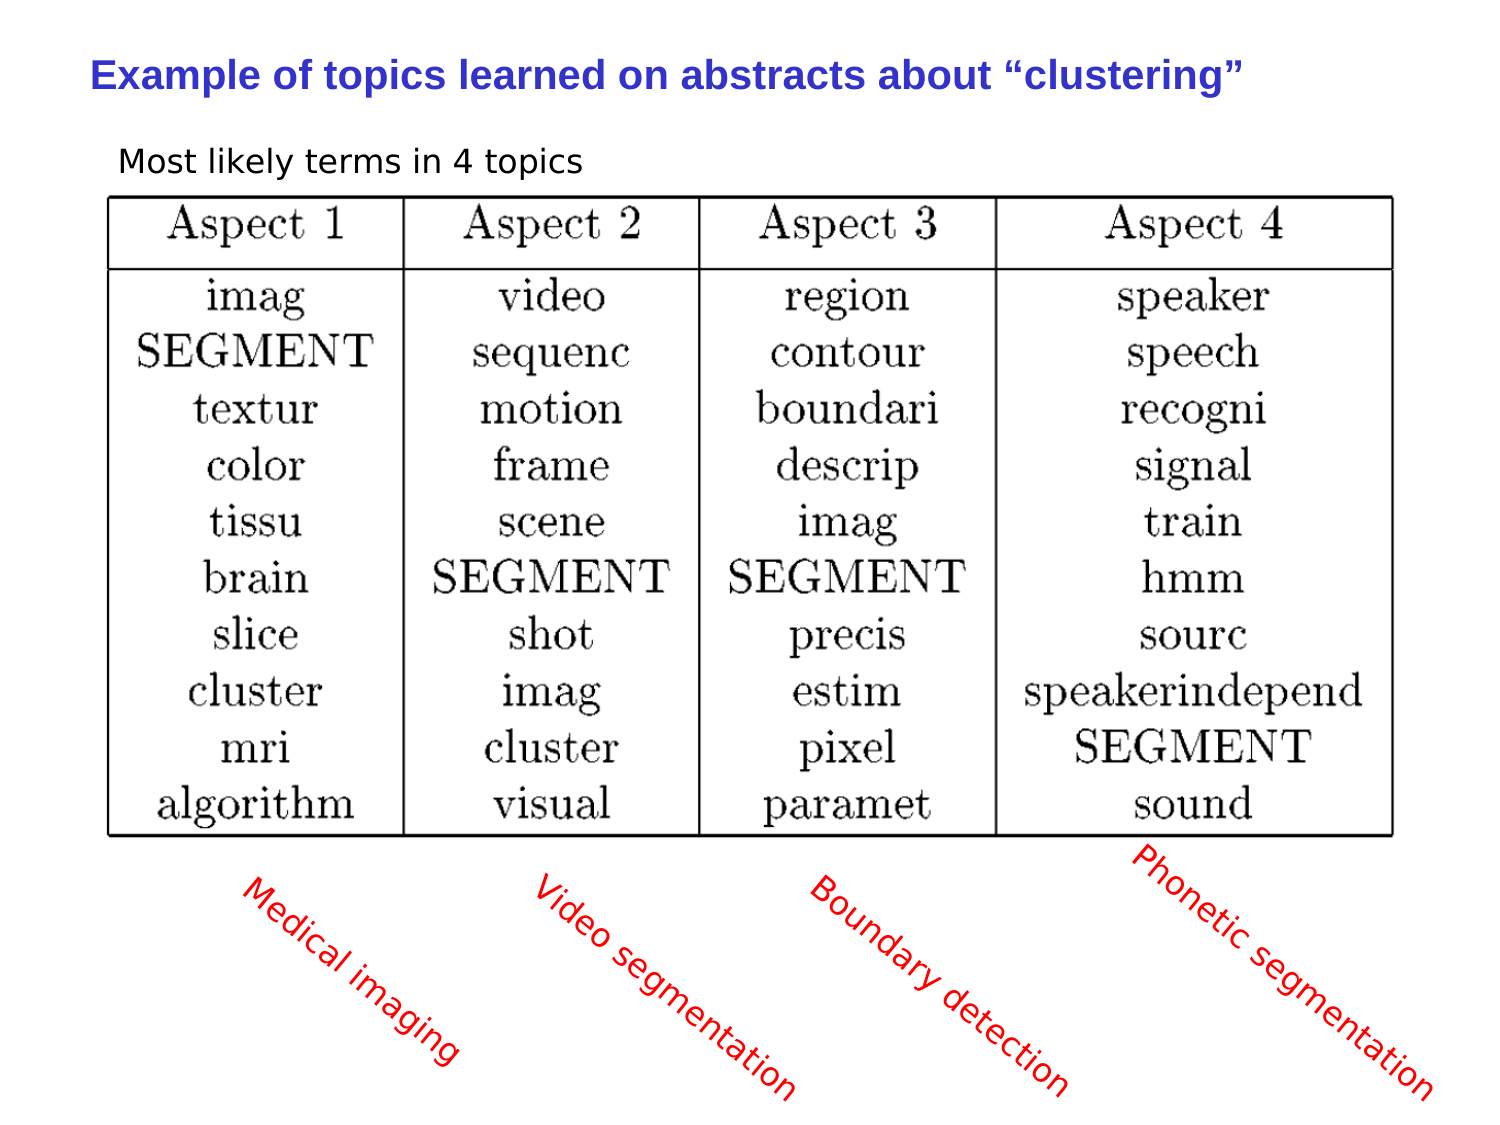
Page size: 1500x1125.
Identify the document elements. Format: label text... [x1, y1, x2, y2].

picture [75, 163, 1425, 861]
text_box Video segmentation [509, 851, 826, 1125]
text_box Medical imaging [220, 853, 489, 1089]
text_box Boundary detection [787, 851, 1099, 1122]
title Example of topics learned on abstracts about “clustering” [75, 37, 1426, 113]
text_box Most likely terms in 4 topics [102, 132, 599, 188]
text_box Phonetic segmentation [1109, 819, 1464, 1125]
